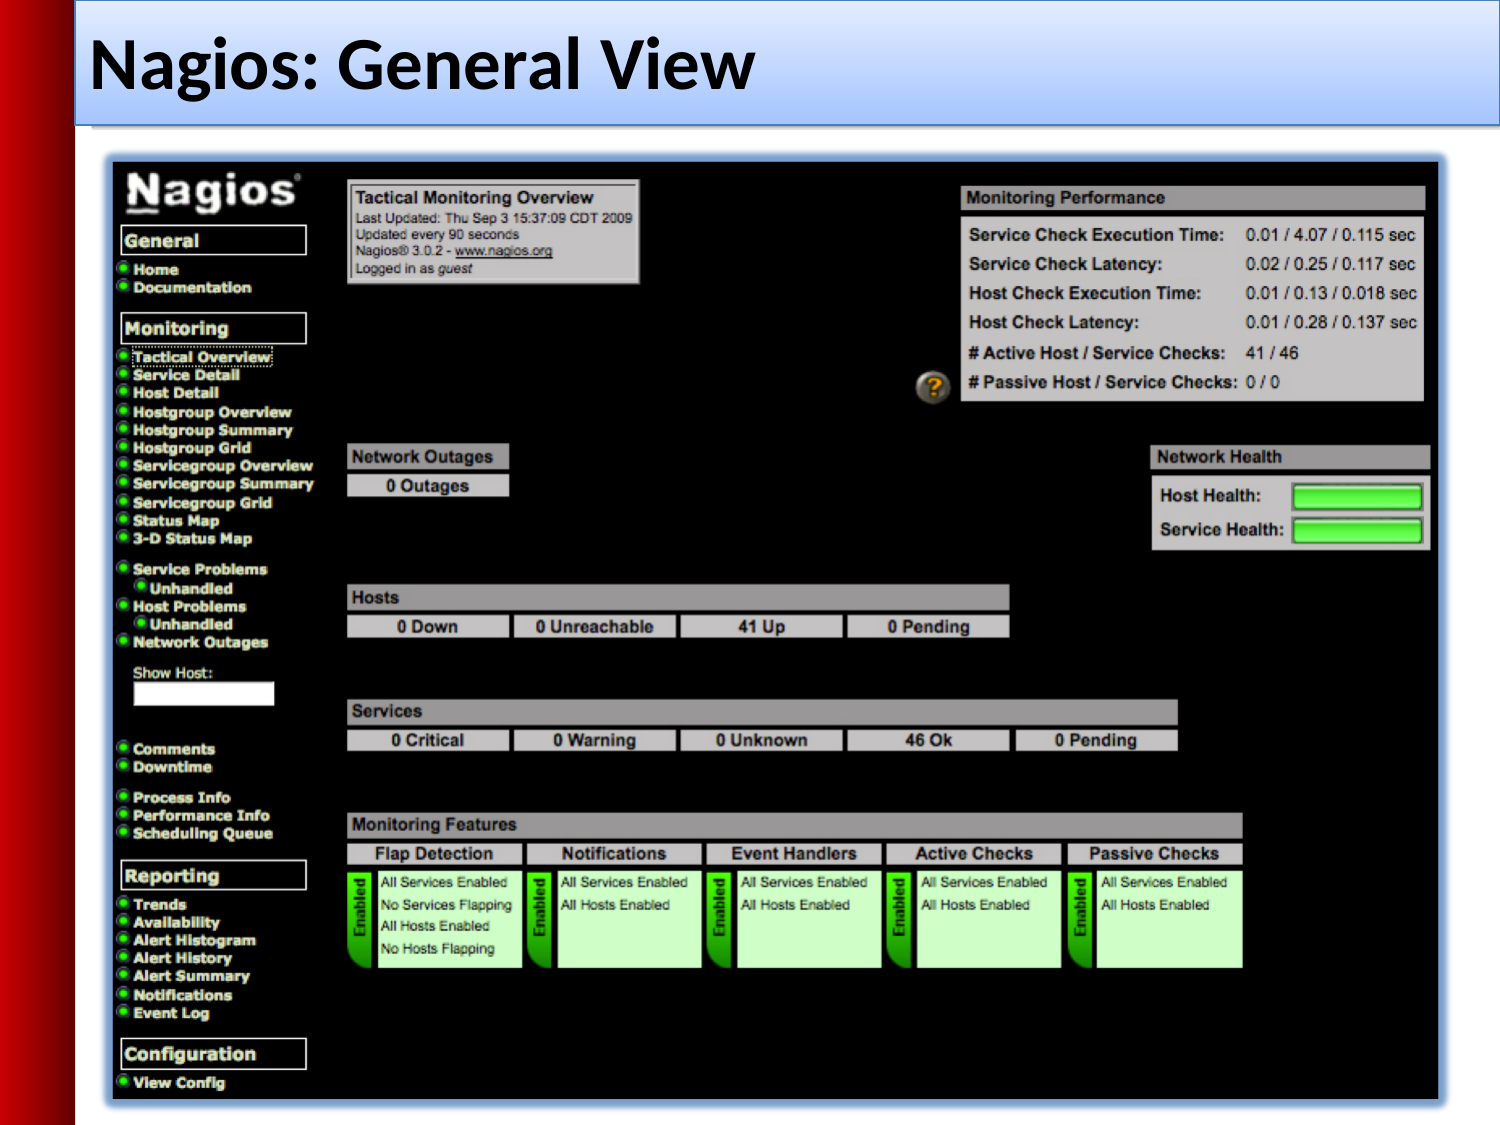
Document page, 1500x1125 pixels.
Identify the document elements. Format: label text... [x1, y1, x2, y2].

picture [94, 143, 1457, 1118]
text_box Nagios: General View [75, 0, 1500, 126]
